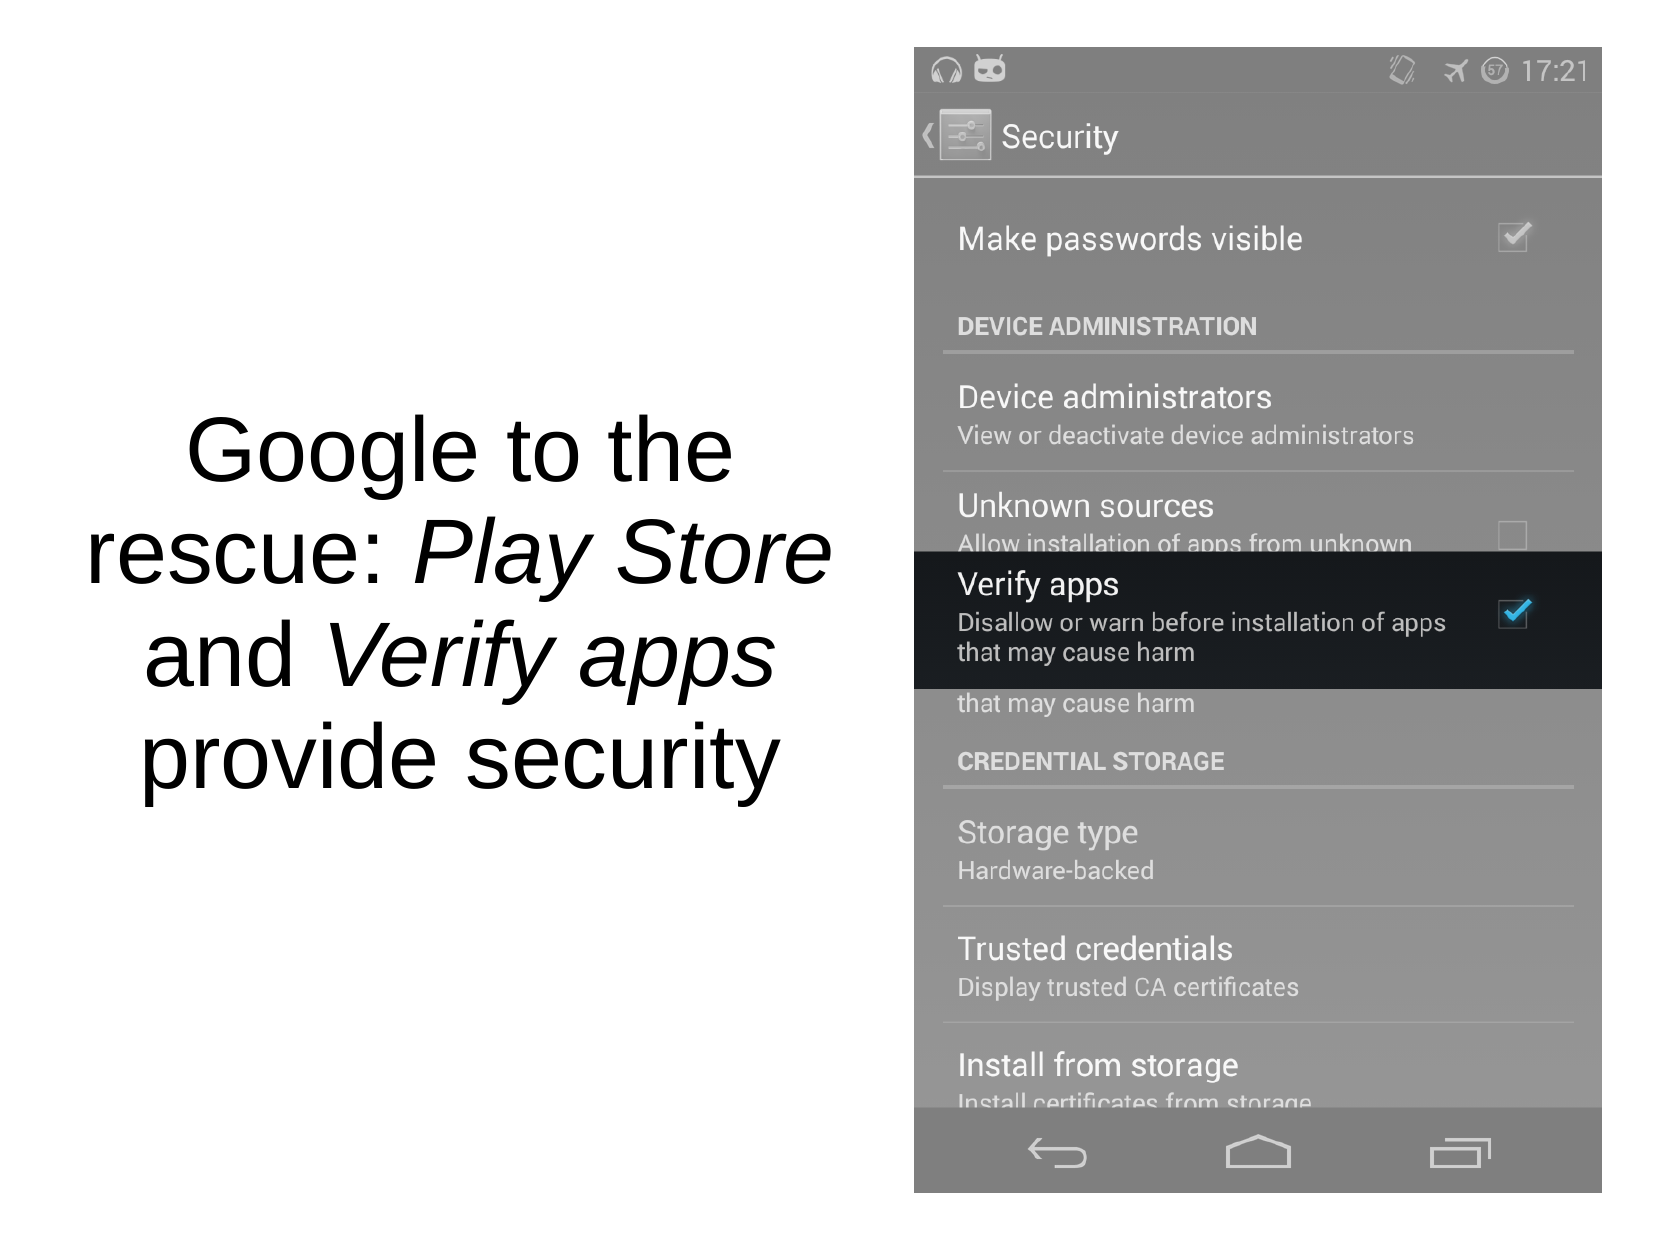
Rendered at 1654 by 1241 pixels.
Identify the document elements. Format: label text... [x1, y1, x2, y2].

picture [914, 47, 1602, 1193]
title Google to the rescue: Play Store and Verify apps provide security [82, 49, 839, 1158]
